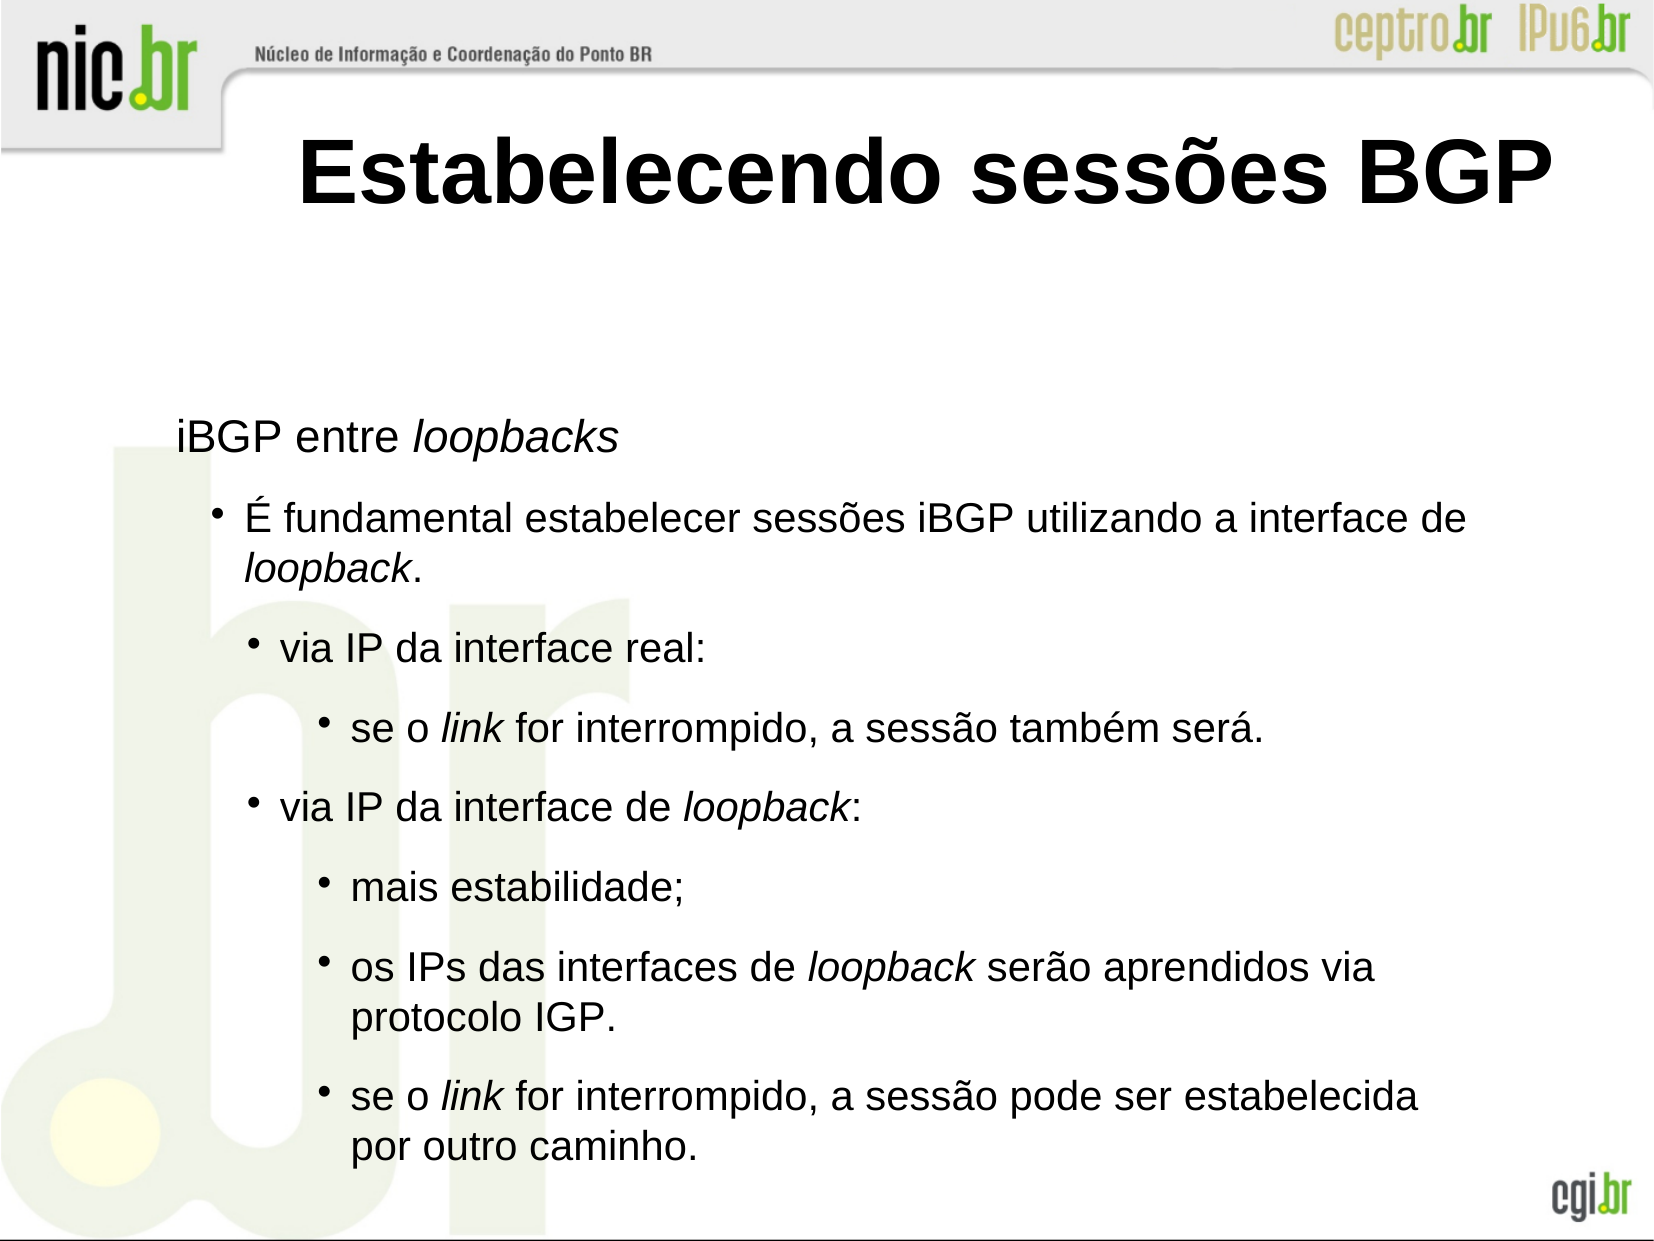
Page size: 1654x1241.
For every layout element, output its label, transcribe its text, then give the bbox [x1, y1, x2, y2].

text_box iBGP entre loopbacks É fundamental estabelecer sessões iBGP utilizando a interface de loopback. via IP da interface real: se o link for interrompido, a sessão também será. via IP da interface de loopback: mais estabilidade; os IPs das interfaces de loopback serão aprendidos via protocolo IGP. se o link for interrompido, a sessão pode ser estabelecida por outro caminho. [161, 396, 1504, 537]
text_box Estabelecendo sessões BGP [188, 97, 1654, 216]
picture [0, 0, 1654, 1241]
